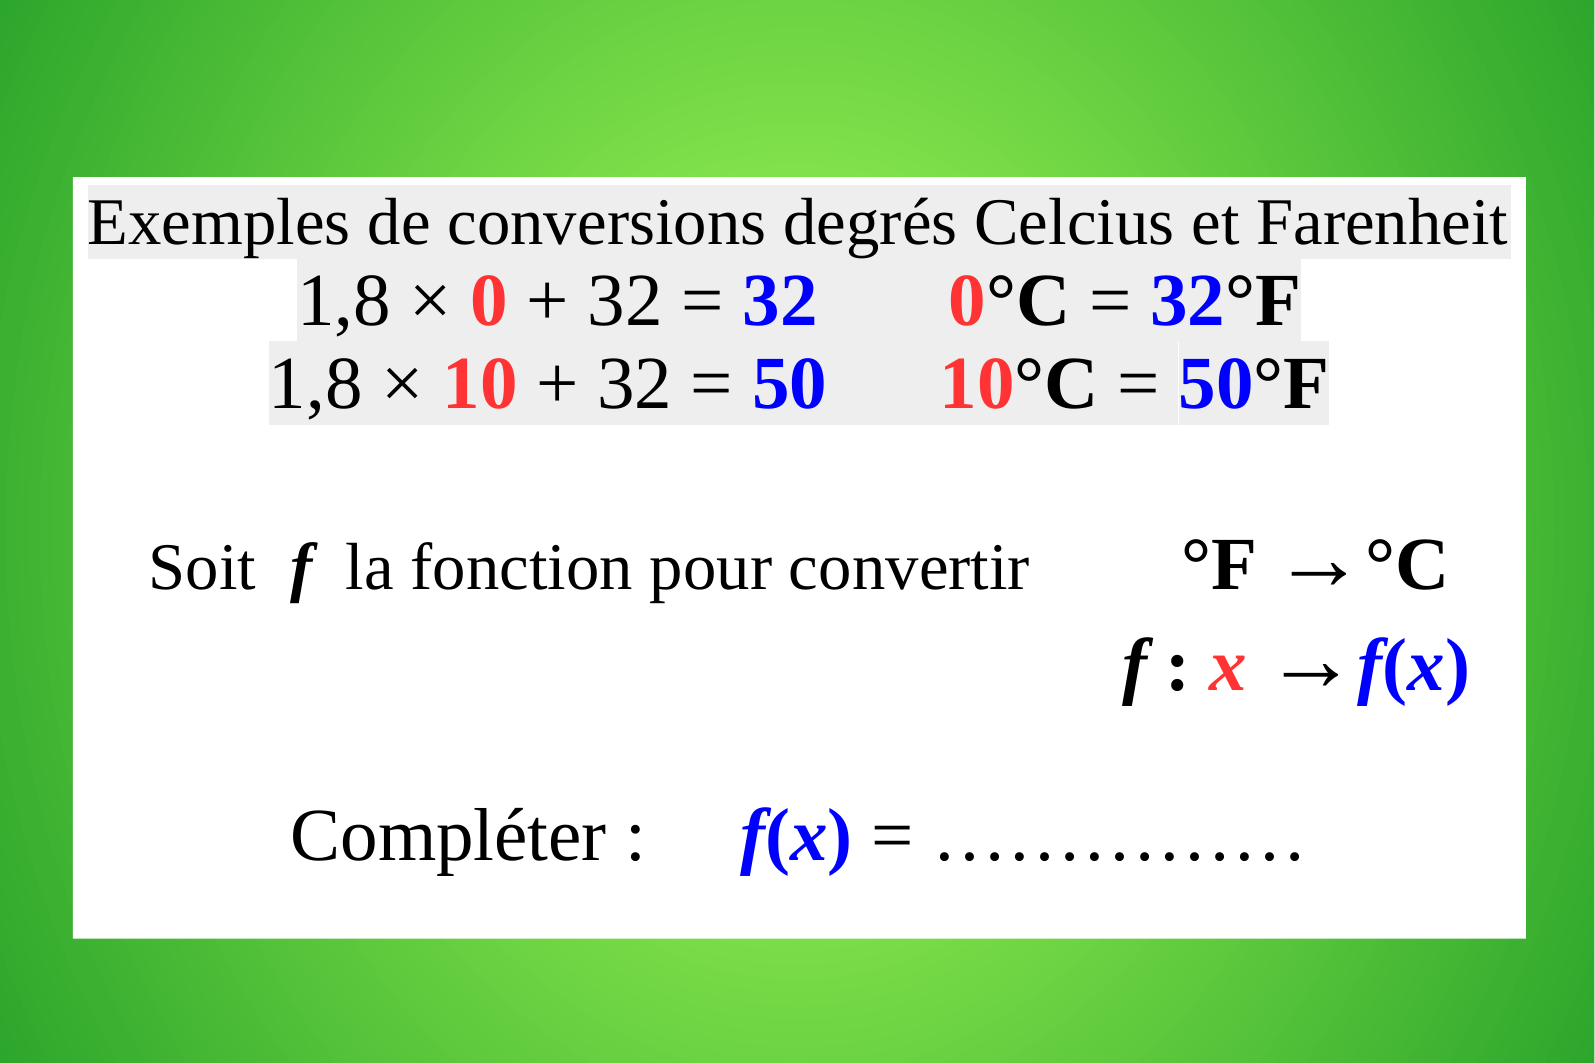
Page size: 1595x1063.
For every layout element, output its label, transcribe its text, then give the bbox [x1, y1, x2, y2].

picture [0, 0, 1595, 1063]
text_box Exemples de conversions degrés Celcius et Farenheit 1,8 × 0 + 32 = 32 0°C = 32°F 1,8 × 10 + 32 = 50 10°C = 50°F Soit f la fonction pour convertir °F →°C f : x →f(x) Compléter : f(x) = …………… [72, 177, 1526, 939]
